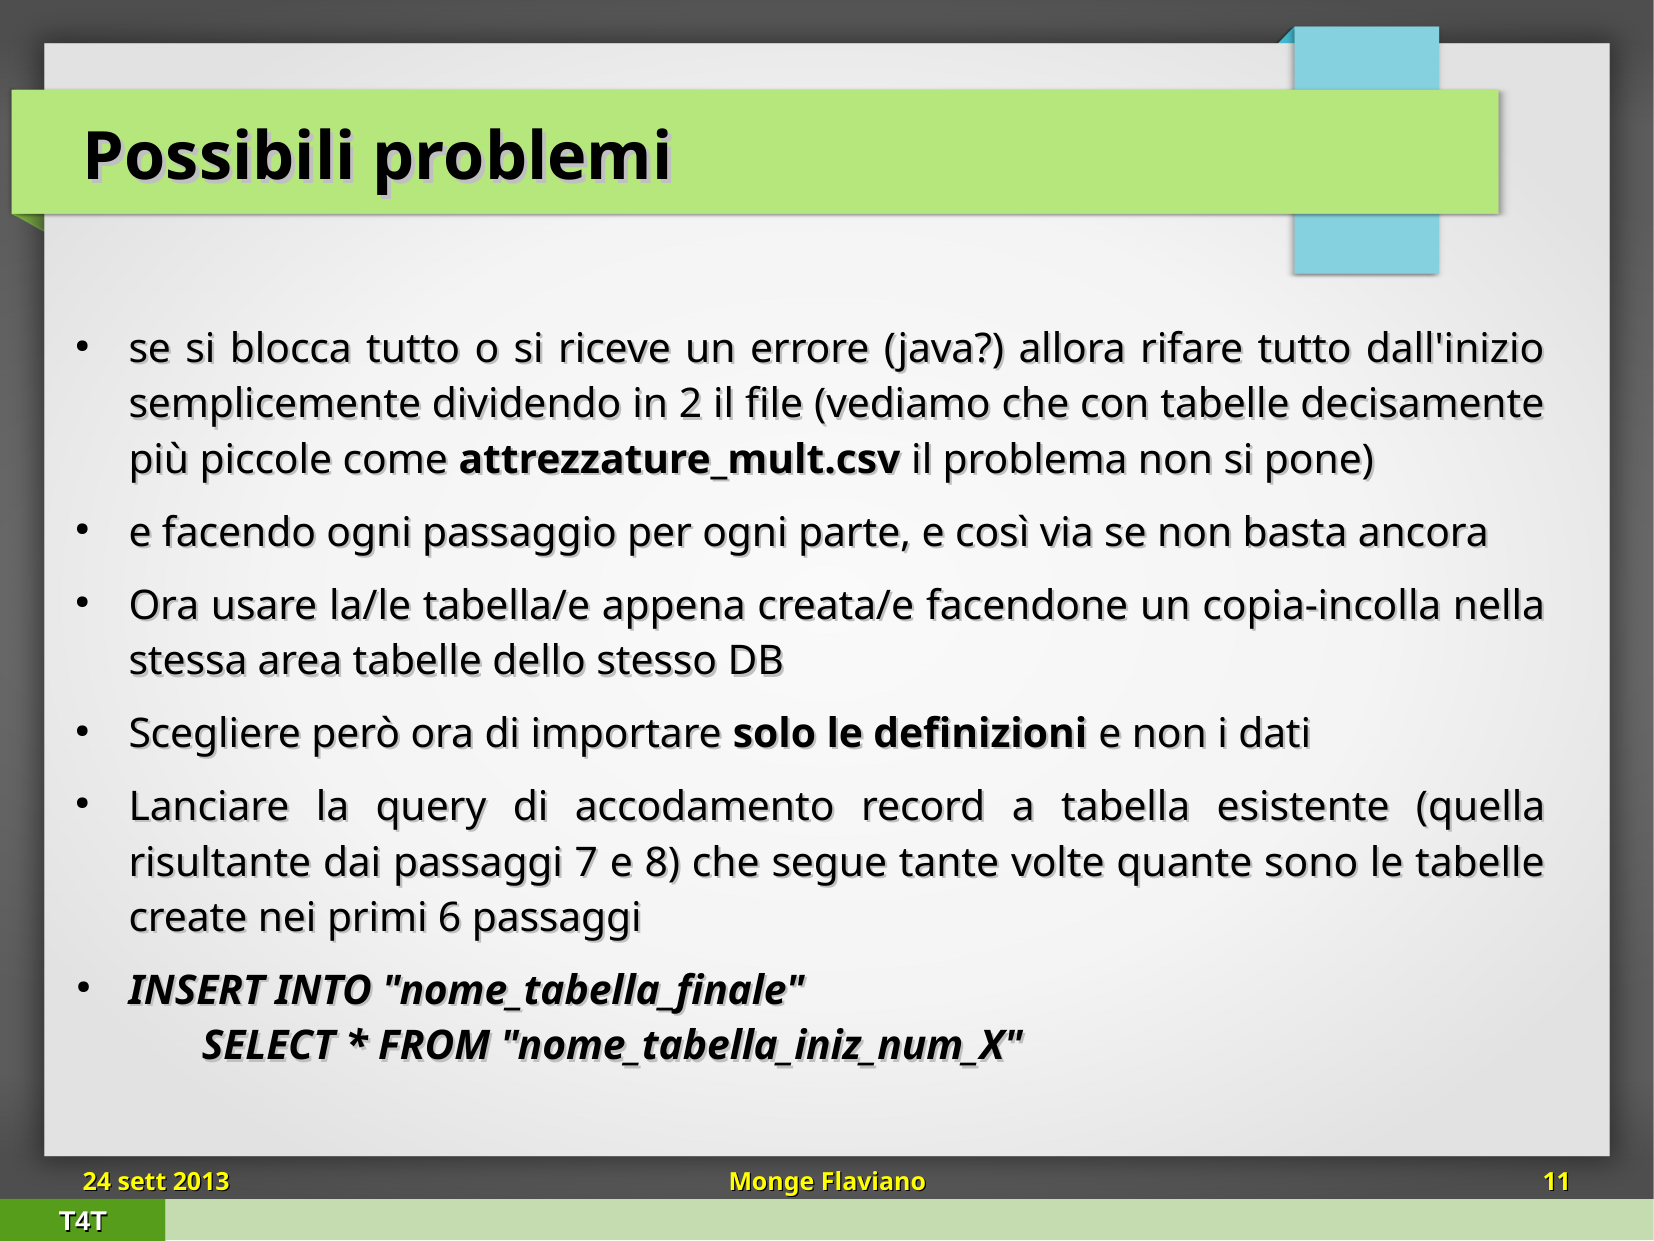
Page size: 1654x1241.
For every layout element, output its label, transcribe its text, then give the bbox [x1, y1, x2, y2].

picture [0, 0, 1654, 1198]
title Possibili problemi [82, 94, 1264, 213]
list se si blocca tutto o si riceve un errore (java?) allora rifare tutto dall'inizio semplicemente dividendo in 2 il file (vediamo che con tabelle decisamente più piccole come attrezzature_mult.csv il problema non si pone) e facendo ogni passaggio per ogni parte, e così via se non basta ancora Ora usare la/le tabella/e appena creata/e facendone un copia-incolla nella stessa area tabelle dello stesso DB Scegliere però ora di importare solo le definizioni e non i dati Lanciare la query di accodamento record a tabella esistente (quella risultante dai passaggi 7 e 8) che segue tante volte quante sono le tabelle create nei primi 6 passaggi INSERT INTO "nome_tabella_finale" SELECT * FROM "nome_tabella_iniz_num_X" [59, 318, 1548, 1133]
